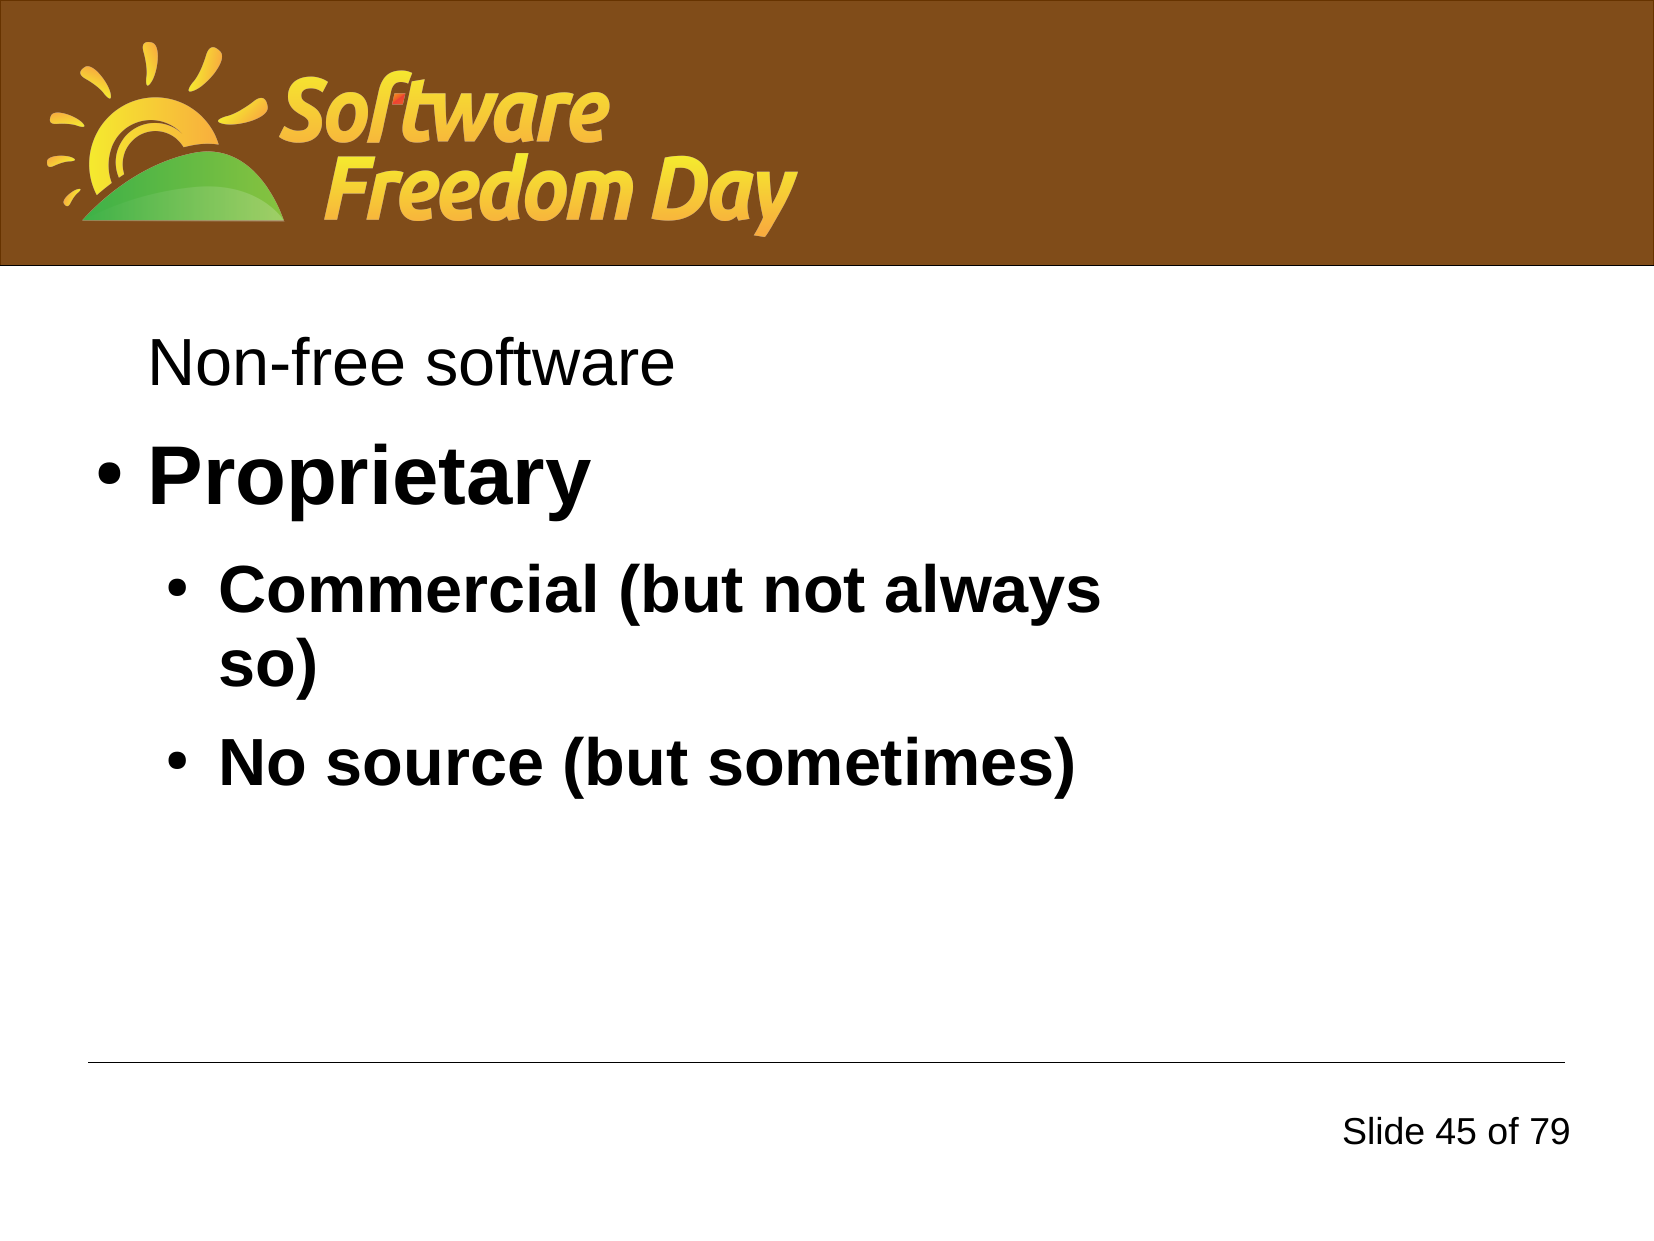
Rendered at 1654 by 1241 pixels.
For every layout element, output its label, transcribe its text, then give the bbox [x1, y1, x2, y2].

list Non-free software Proprietary Commercial (but not always so) No source (but sometimes) [76, 324, 1123, 1045]
picture [47, 42, 798, 237]
